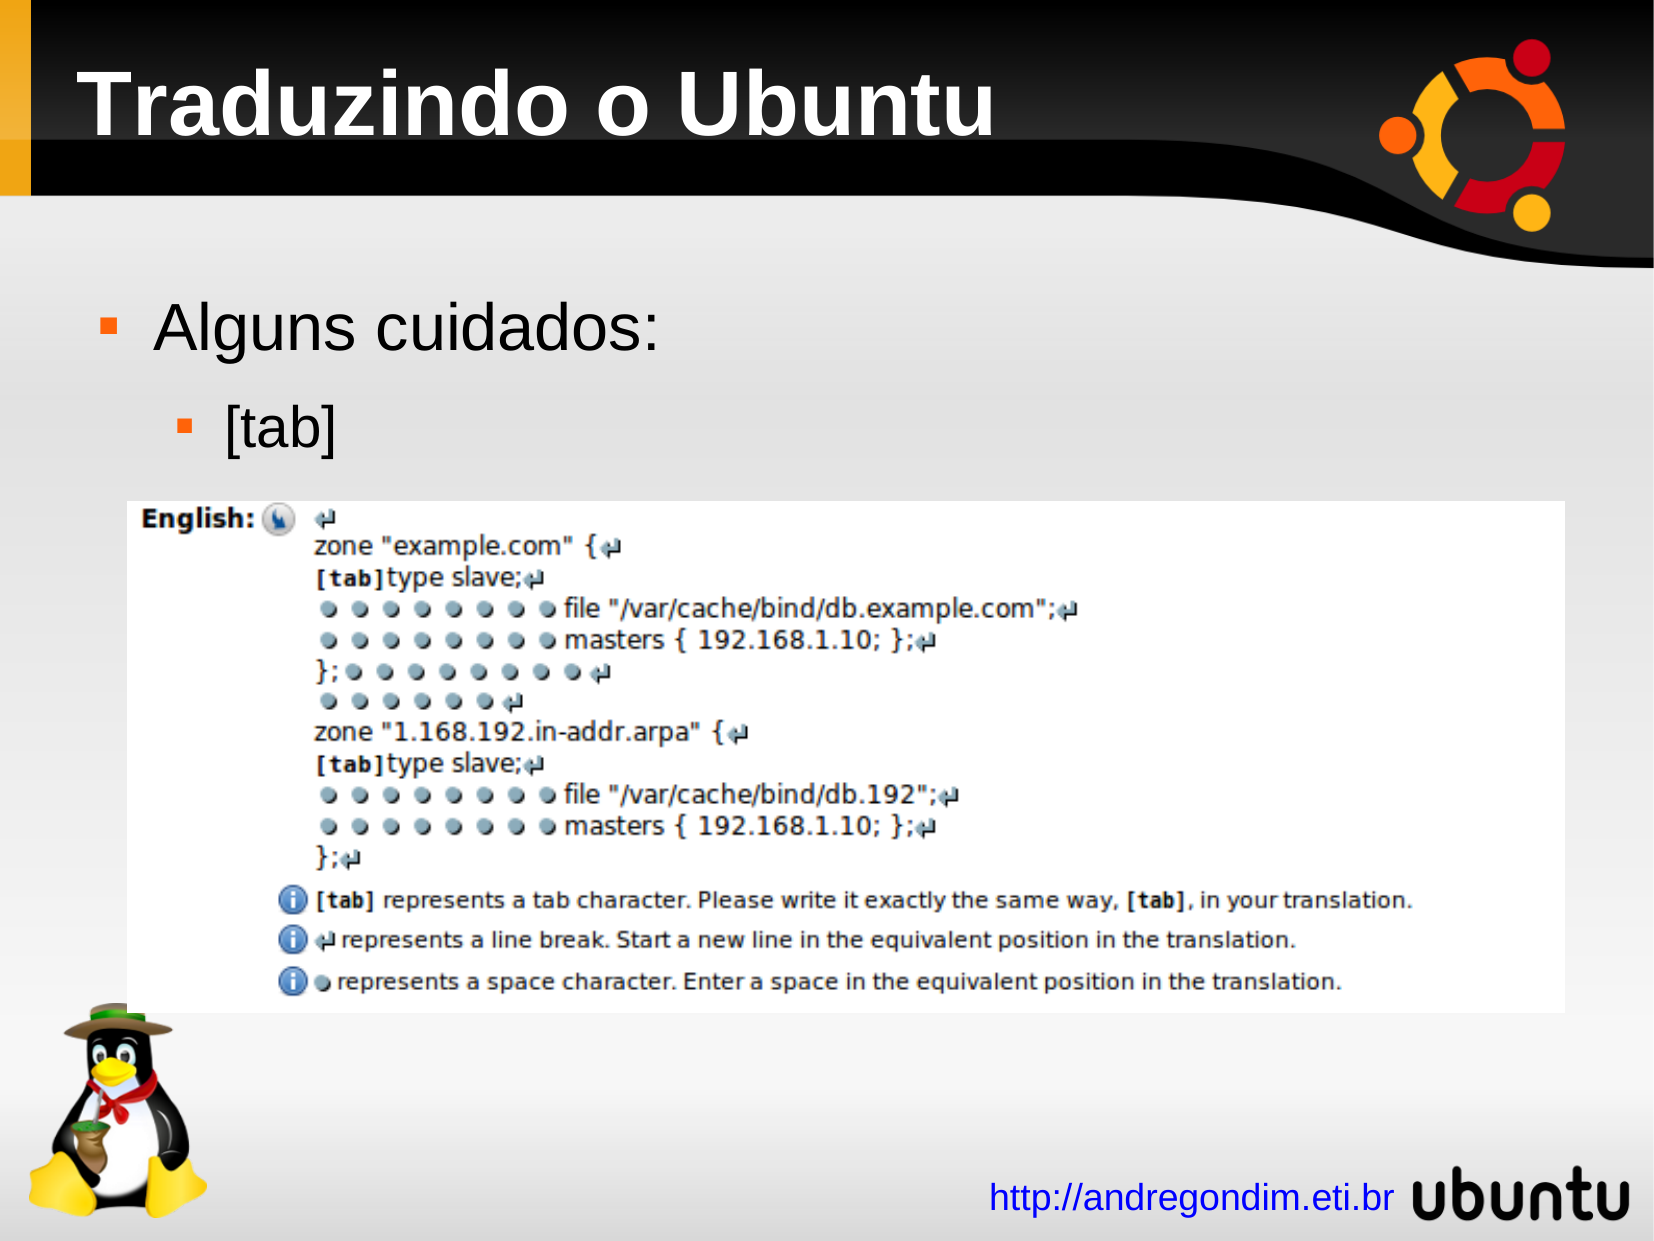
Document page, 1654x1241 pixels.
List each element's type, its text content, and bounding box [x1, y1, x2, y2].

list Alguns cuidados: [tab] [82, 290, 1571, 502]
title Traduzindo o Ubuntu [76, 7, 1565, 200]
picture [0, 0, 1654, 1241]
